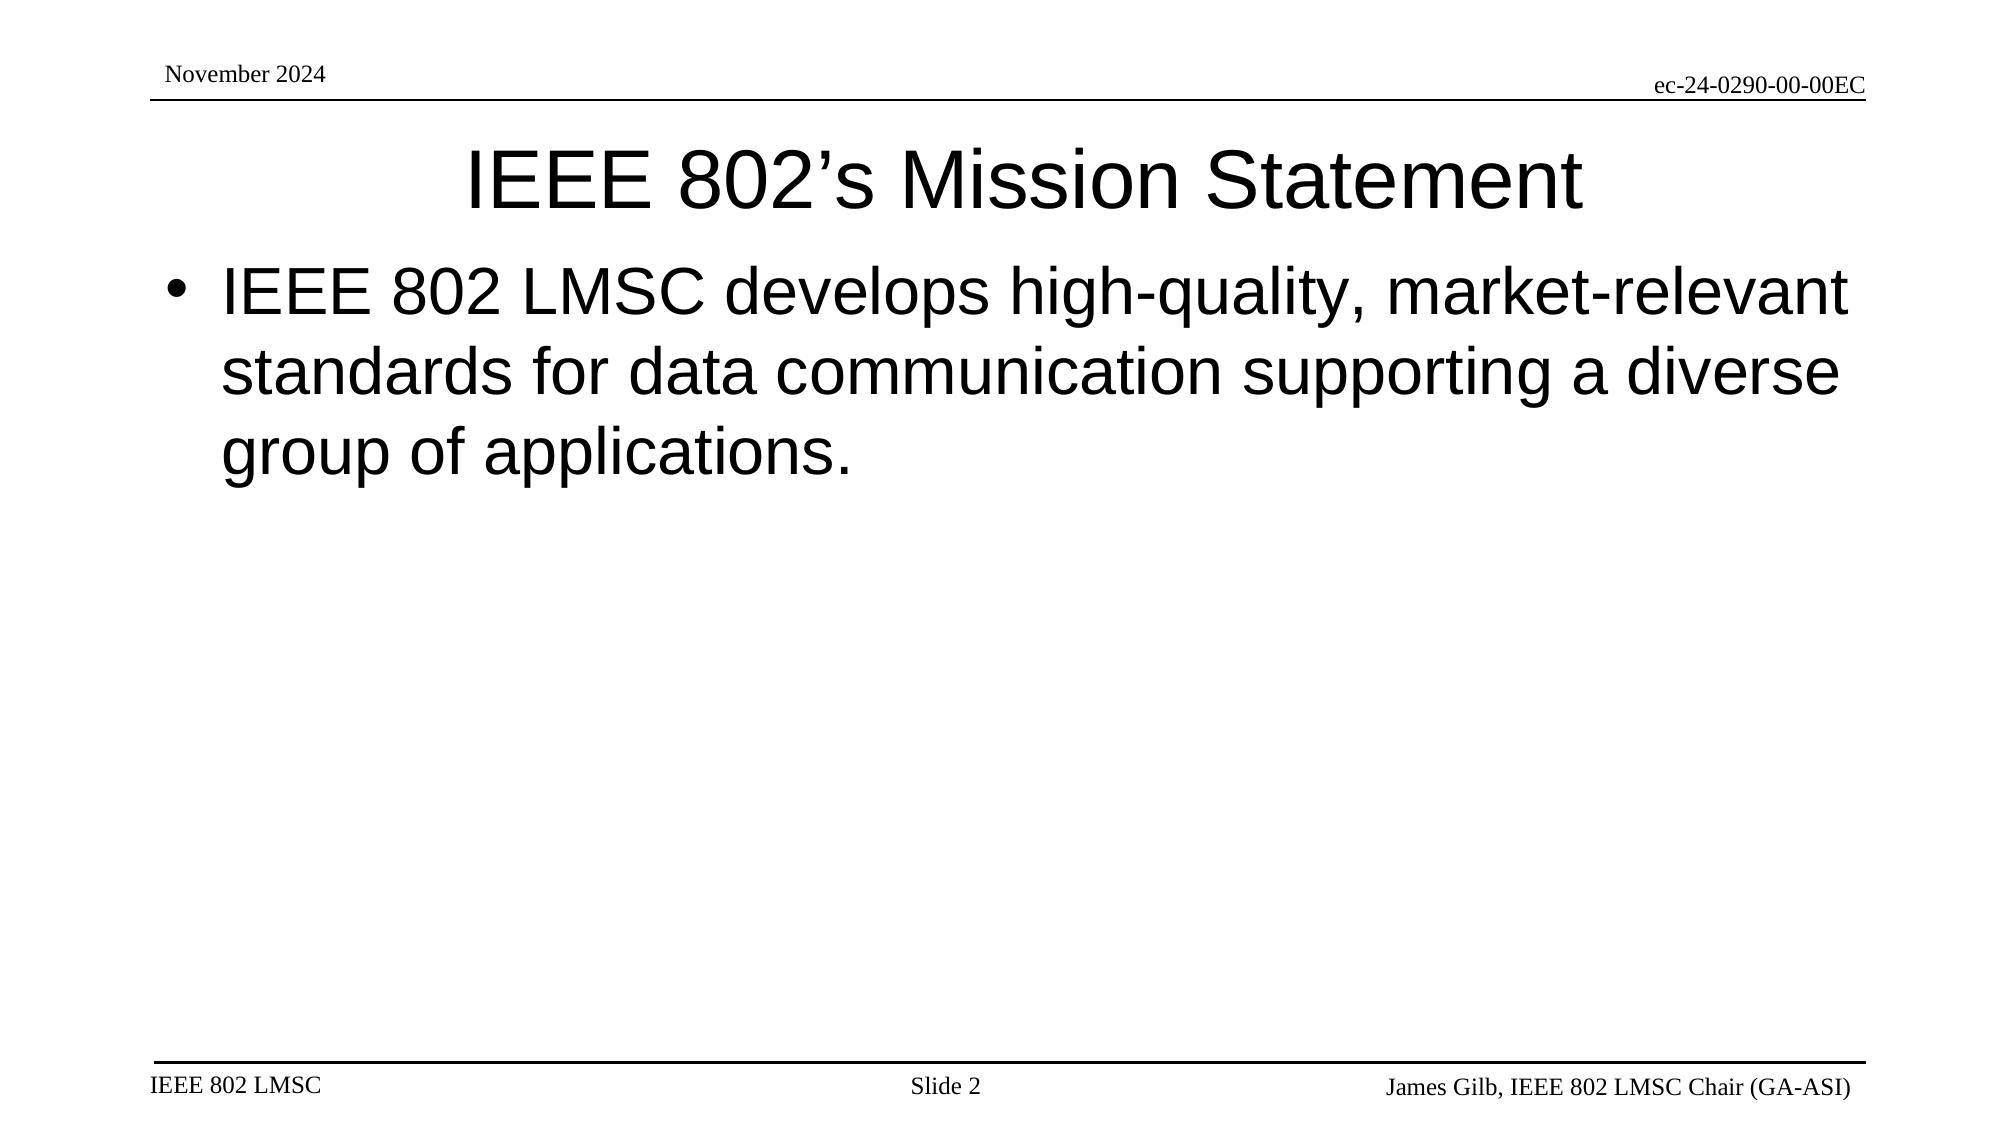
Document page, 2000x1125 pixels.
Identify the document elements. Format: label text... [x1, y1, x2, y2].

title IEEE 802’s Mission Statement [149, 112, 1900, 238]
list IEEE 802 LMSC develops high-quality, market-relevant standards for data communication supporting a diverse group of applications. [149, 239, 1900, 1051]
